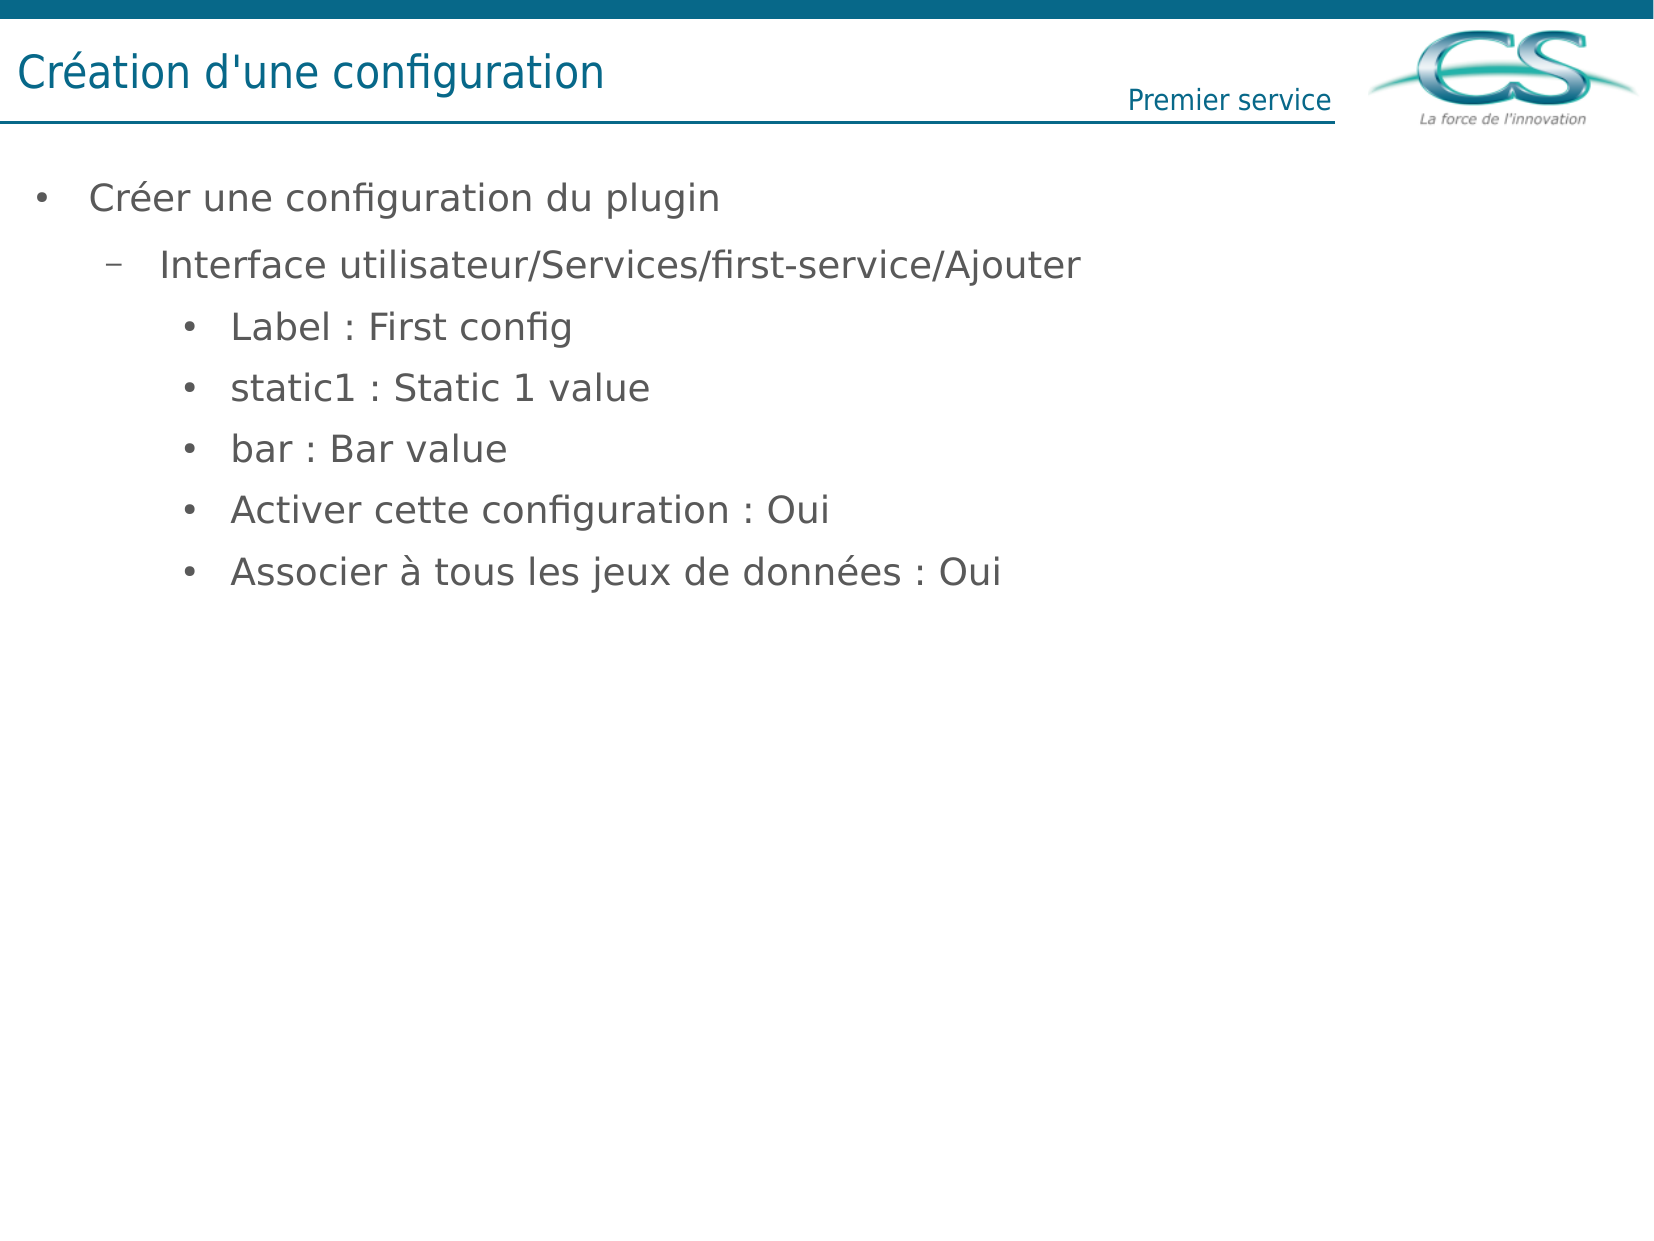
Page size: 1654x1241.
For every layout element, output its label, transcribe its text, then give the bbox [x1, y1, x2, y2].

text_box Premier service [1116, 71, 1359, 164]
list Créer une configuration du plugin Interface utilisateur/Services/first-service/Ajouter Label : First config static1 : Static 1 value bar : Bar value Activer cette configuration : Oui Associer à tous les jeux de données : Oui [17, 177, 1630, 1217]
title Création d'une configuration [17, 46, 1368, 106]
picture [1368, 28, 1642, 128]
